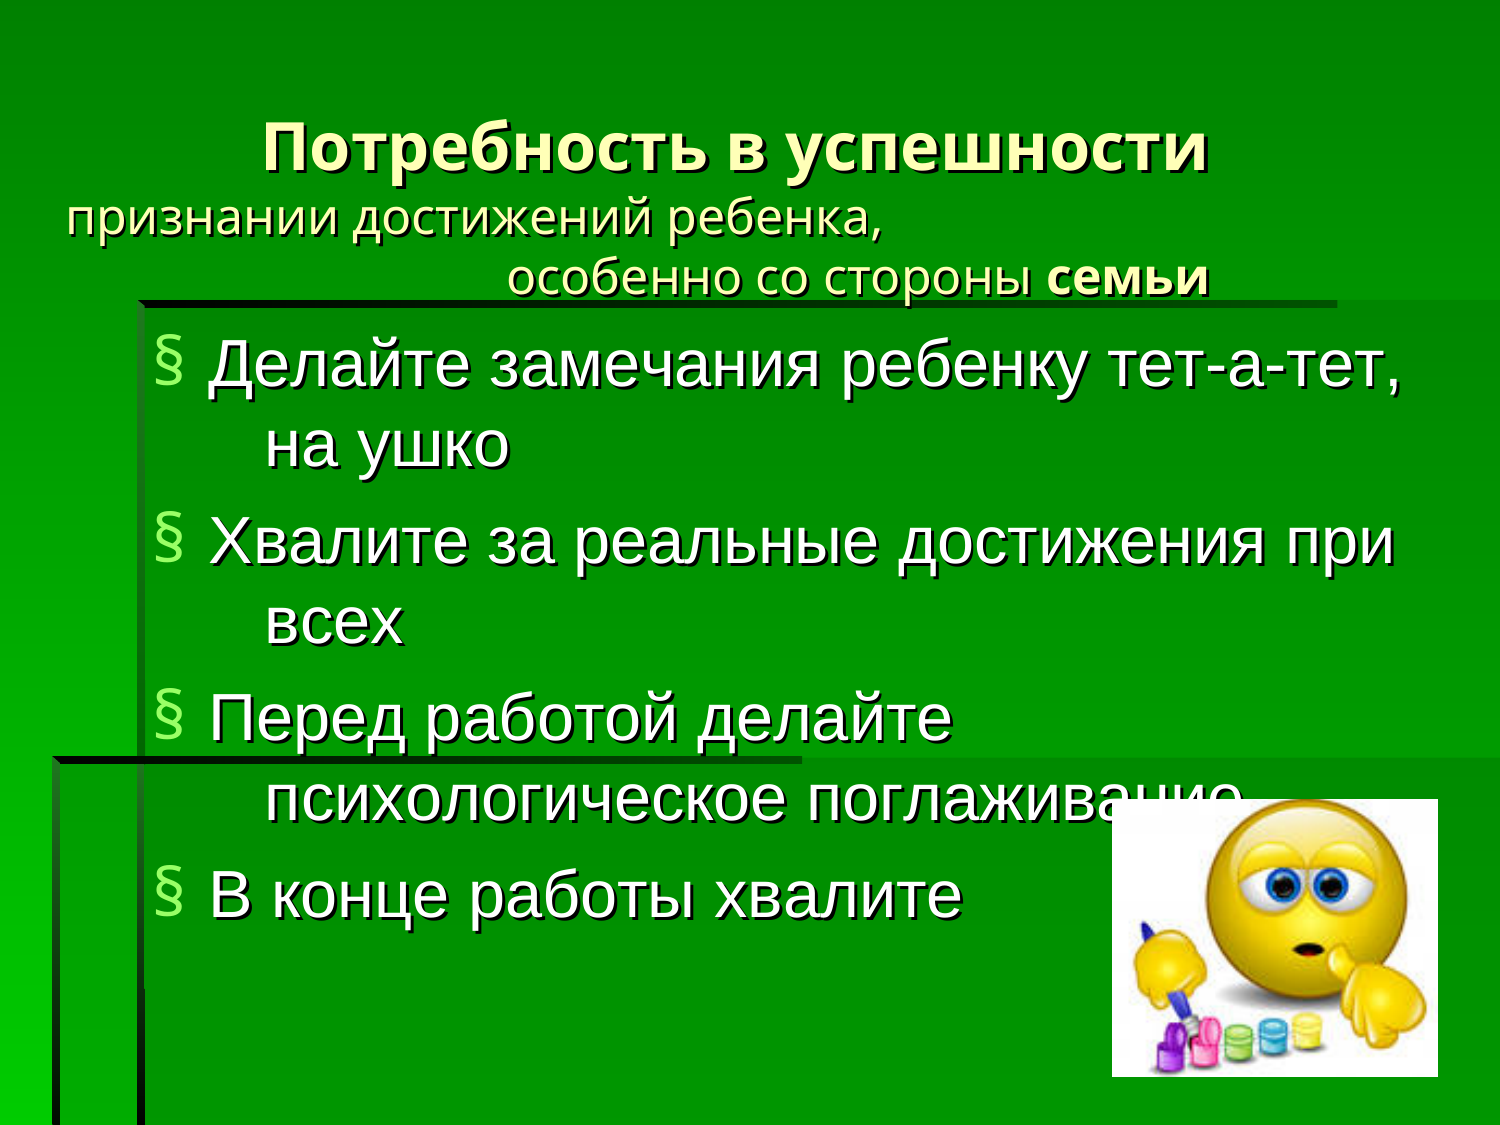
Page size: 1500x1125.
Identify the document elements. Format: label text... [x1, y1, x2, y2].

title Потребность в успешности признании достижений ребенка, особенно со стороны семьи [50, 50, 1451, 351]
list Делайте замечания ребенку тет-а-тет, на ушко Хвалите за реальные достижения при всех Перед работой делайте психологическое поглаживание В конце работы хвалите [137, 312, 1452, 951]
picture [1112, 800, 1438, 1077]
